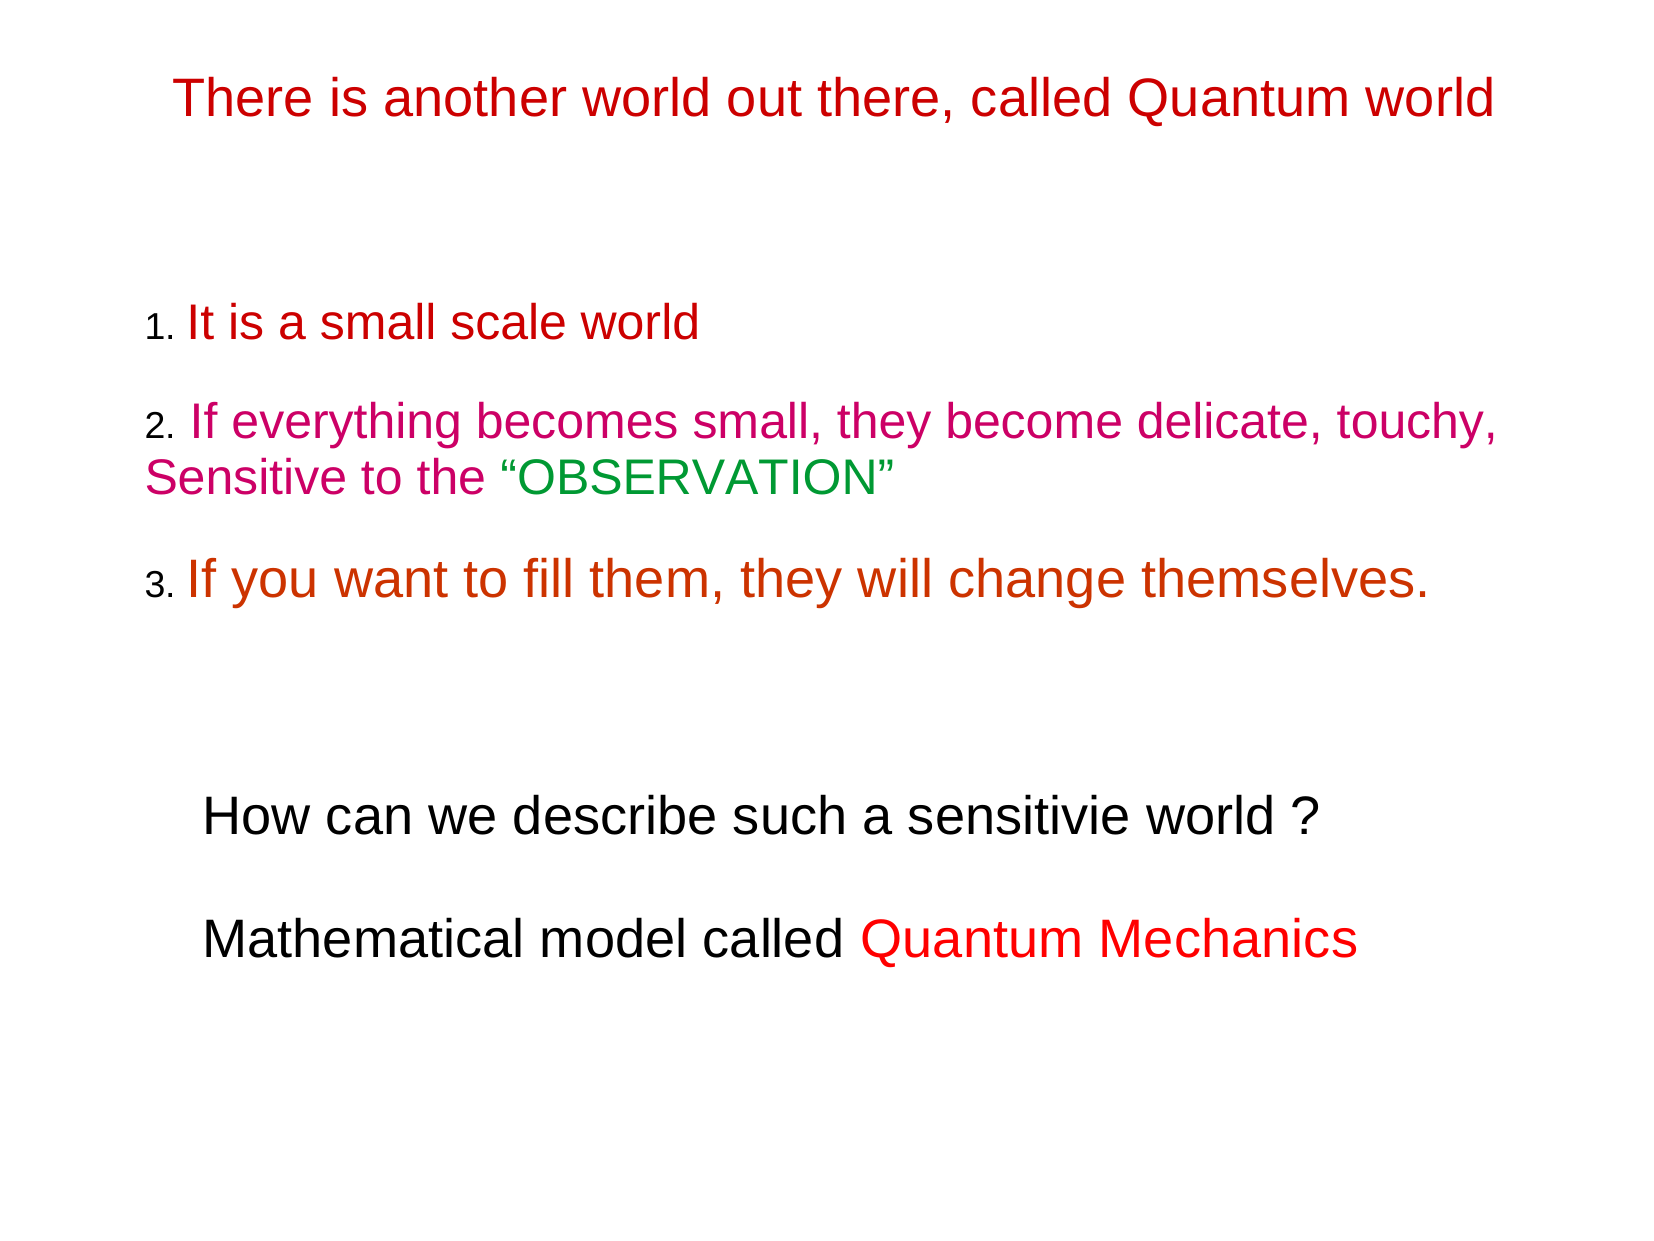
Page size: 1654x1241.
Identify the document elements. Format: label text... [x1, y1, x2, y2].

text_box 1. It is a small scale world 2. If everything becomes small, they become delicate, touchy, Sensitive to the “OBSERVATION” 3. If you want to fill them, they will change themselves. [129, 242, 1511, 617]
text_box There is another world out there, called Quantum world [157, 59, 1512, 201]
text_box How can we describe such a sensitivie world ? Mathematical model called Quantum Mechanics [187, 778, 1374, 981]
